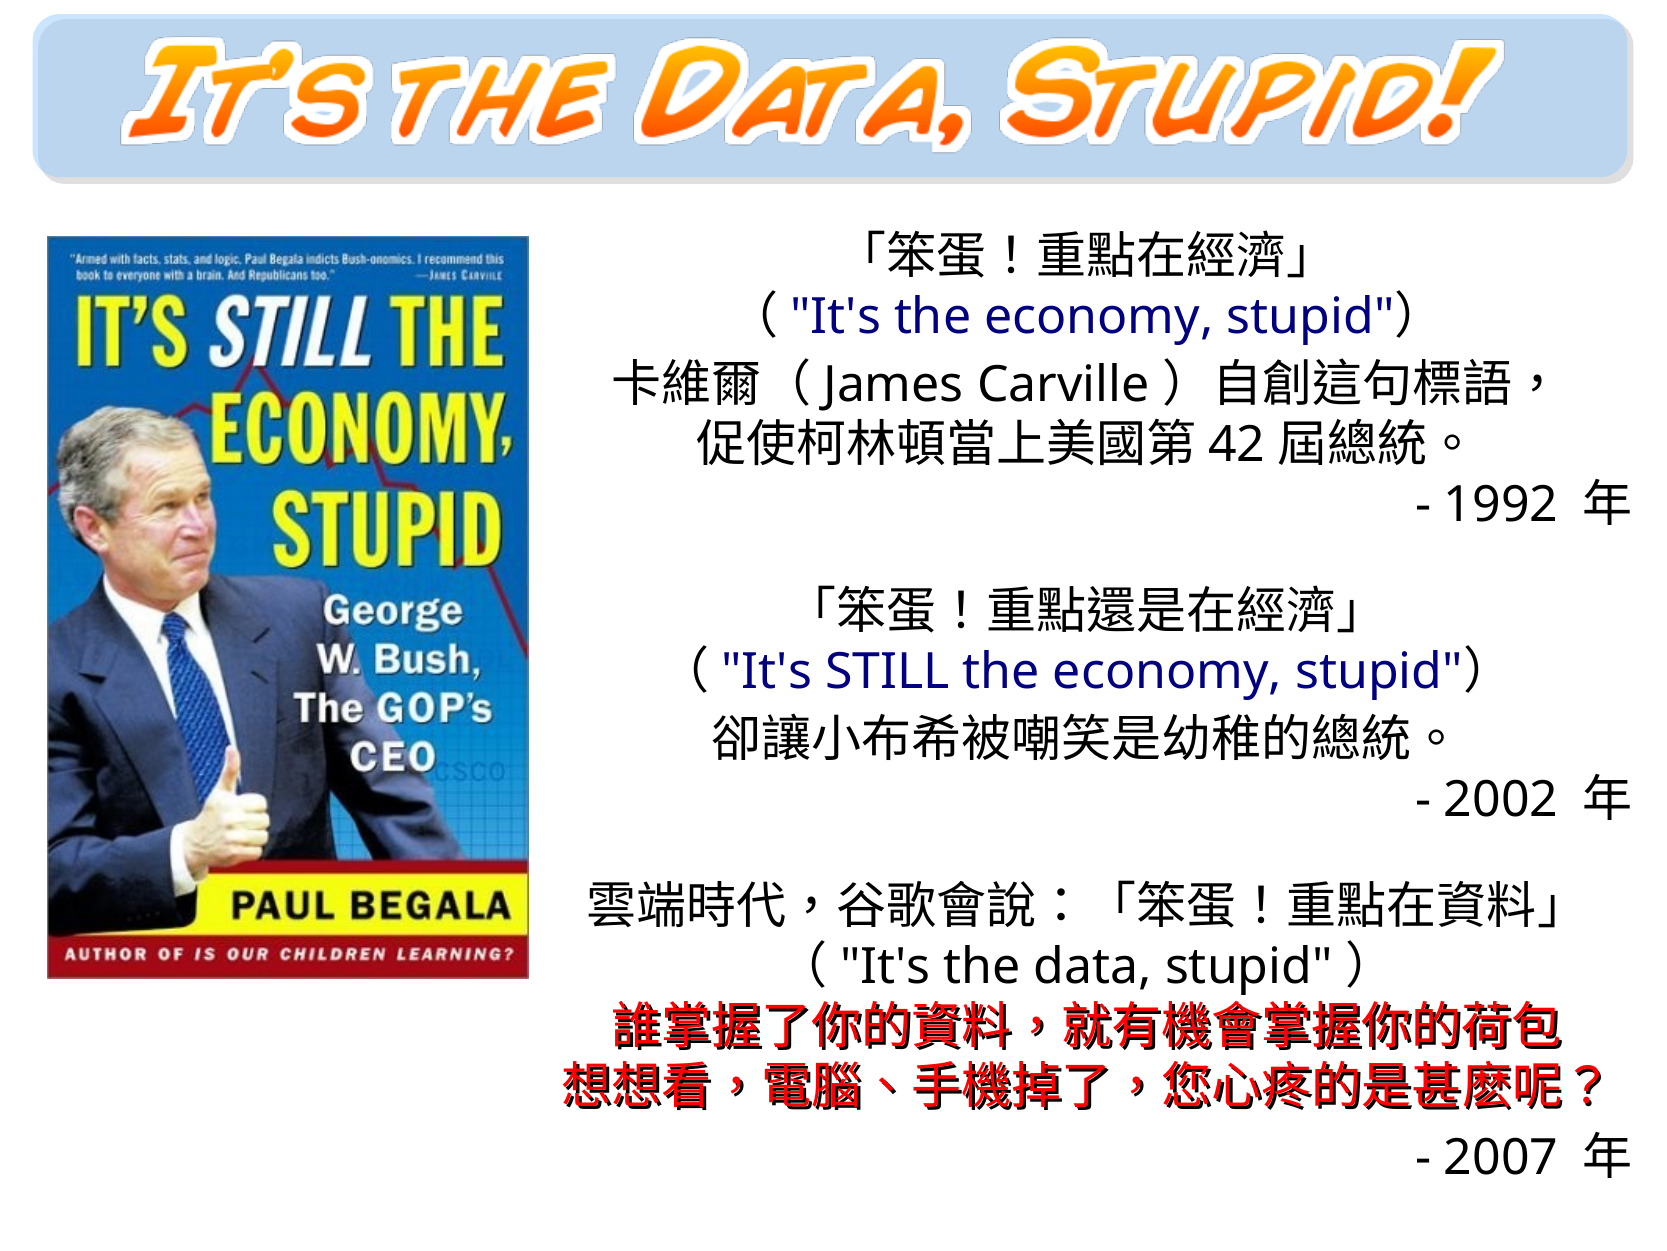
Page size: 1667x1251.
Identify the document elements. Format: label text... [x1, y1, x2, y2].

text_box [32, 14, 1628, 178]
picture [521, 752, 525, 764]
picture [118, 35, 1508, 161]
text_box 「笨蛋！重點在經濟」 （"It's the economy, stupid"） 卡維爾（James Carville）自創這句標語， 促使柯林頓當上美國第42屆總統。 - 1992 年 [525, 216, 1648, 542]
picture [47, 236, 529, 979]
text_box 雲端時代，谷歌會說：「笨蛋！重點在資料」 （"It's the data, stupid"） 誰掌握了你的資料，就有機會掌握你的荷包 想想看，電腦、手機掉了，您心疼的是甚麽呢？ - 2007 年 [525, 865, 1648, 1193]
text_box 「笨蛋！重點還是在經濟」 （"It's STILL the economy, stupid"） 卻讓小布希被嘲笑是幼稚的總統。 - 2002 年 [525, 570, 1648, 837]
